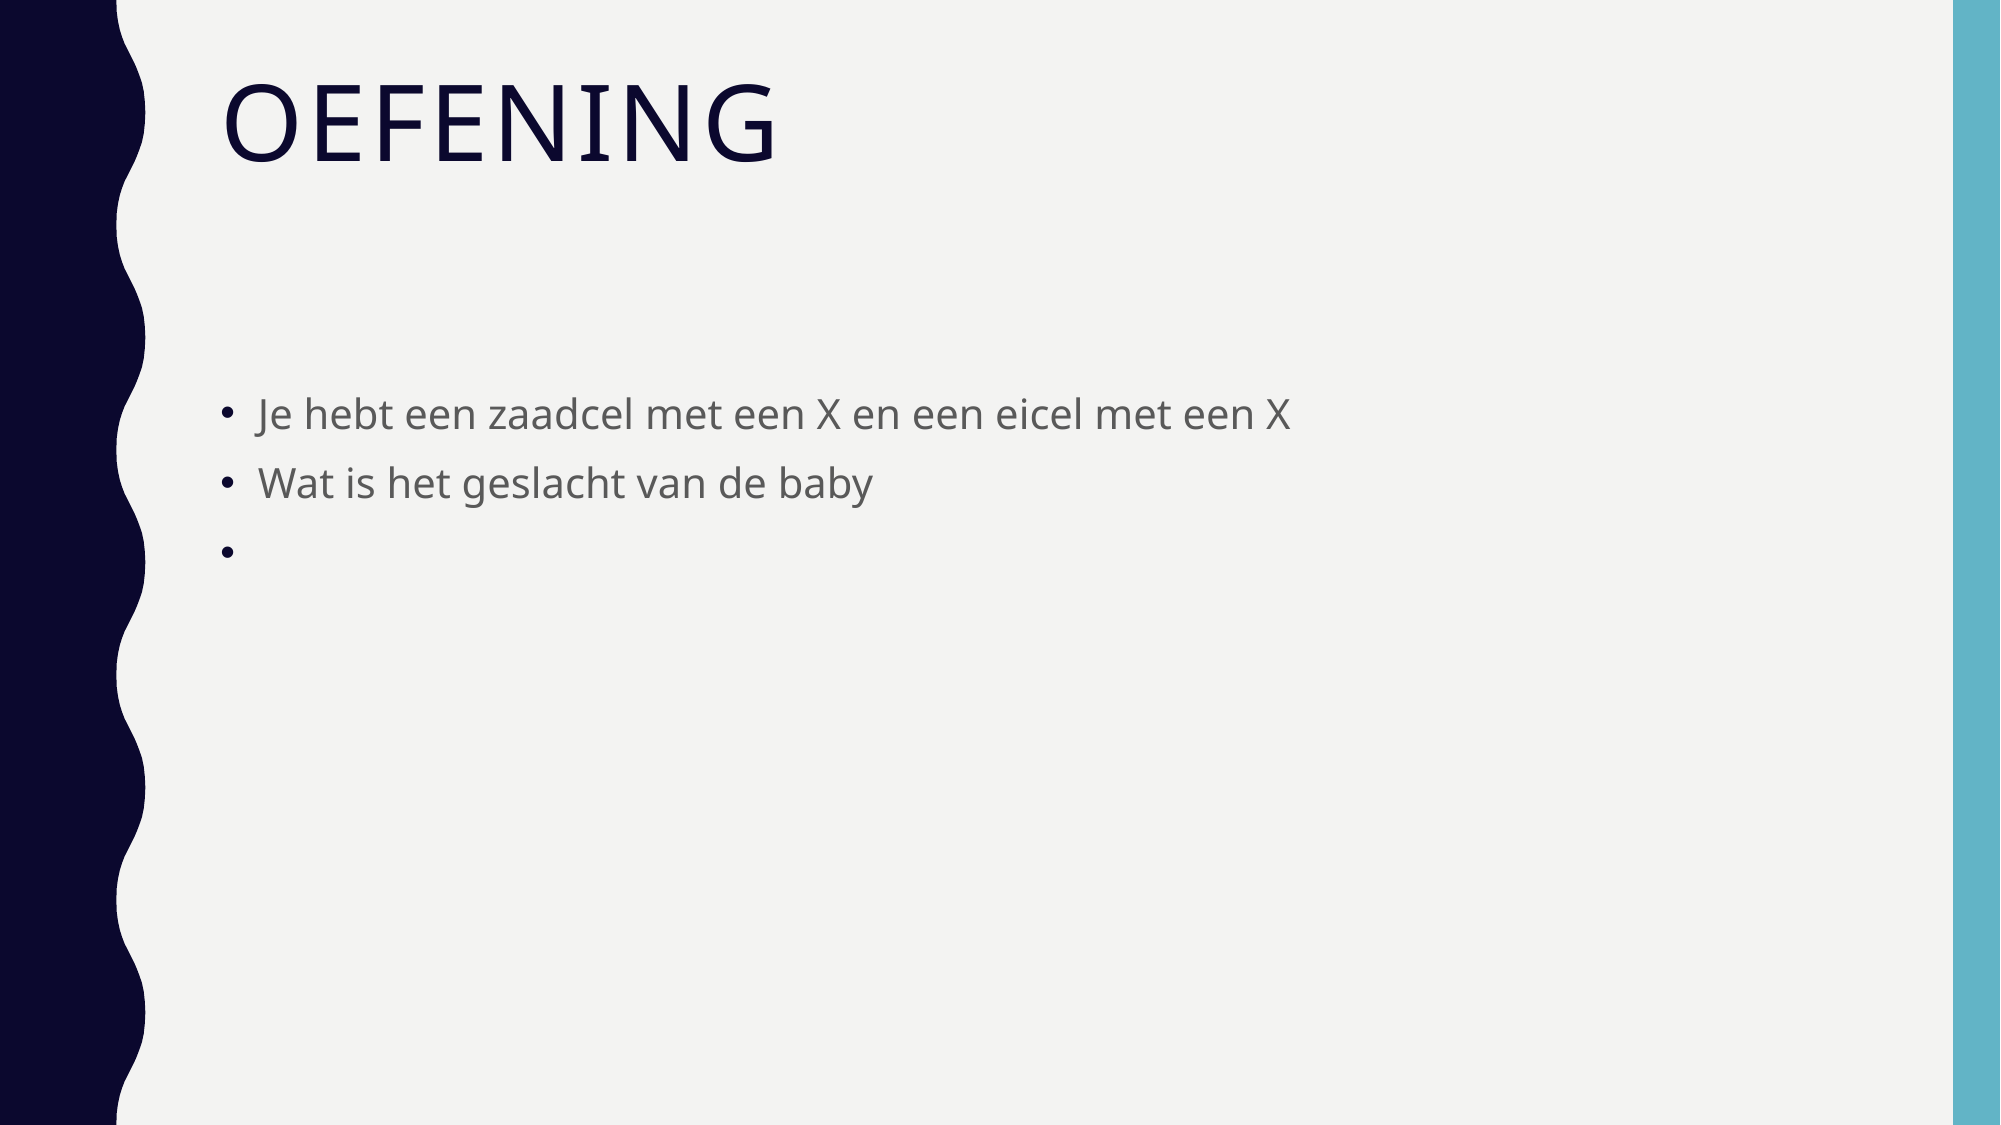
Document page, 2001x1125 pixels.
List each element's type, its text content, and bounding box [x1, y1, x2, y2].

title oefening [205, 62, 1876, 308]
list Je hebt een zaadcel met een X en een eicel met een X Wat is het geslacht van de baby [205, 375, 1876, 965]
